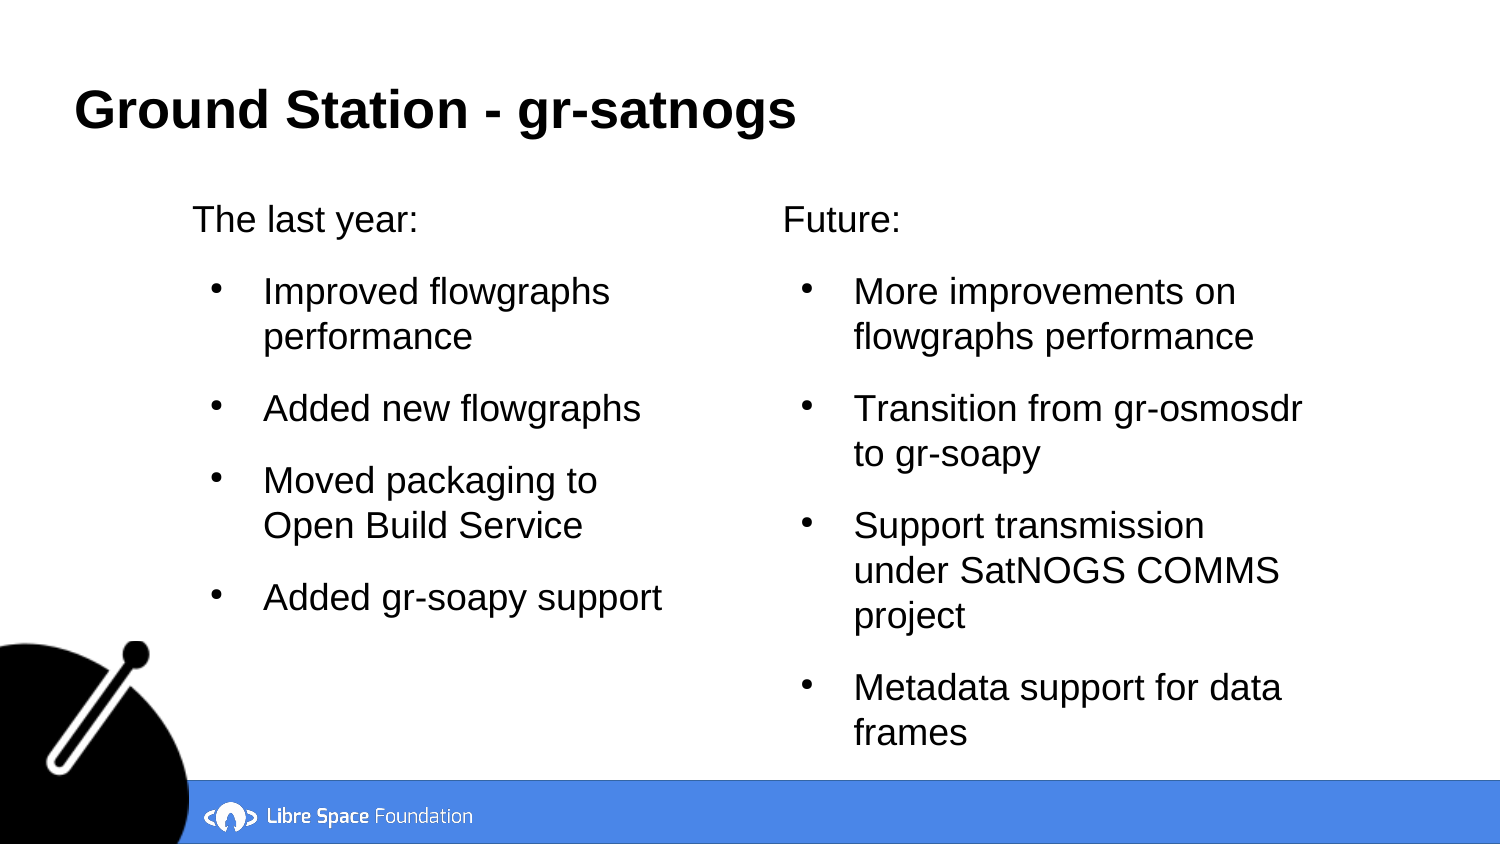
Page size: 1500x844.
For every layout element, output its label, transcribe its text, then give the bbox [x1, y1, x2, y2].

text_box The last year: Improved flowgraphs performance Added new flowgraphs Moved packaging to Open Build Service Added gr-soapy support [177, 180, 706, 676]
text_box Future: More improvements on flowgraphs performance Transition from gr-osmosdr to gr-soapy Support transmission under SatNOGS COMMS project Metadata support for data frames [767, 180, 1321, 676]
picture [204, 802, 472, 832]
picture [0, 641, 189, 844]
title Ground Station - gr-satnogs [59, 59, 945, 153]
